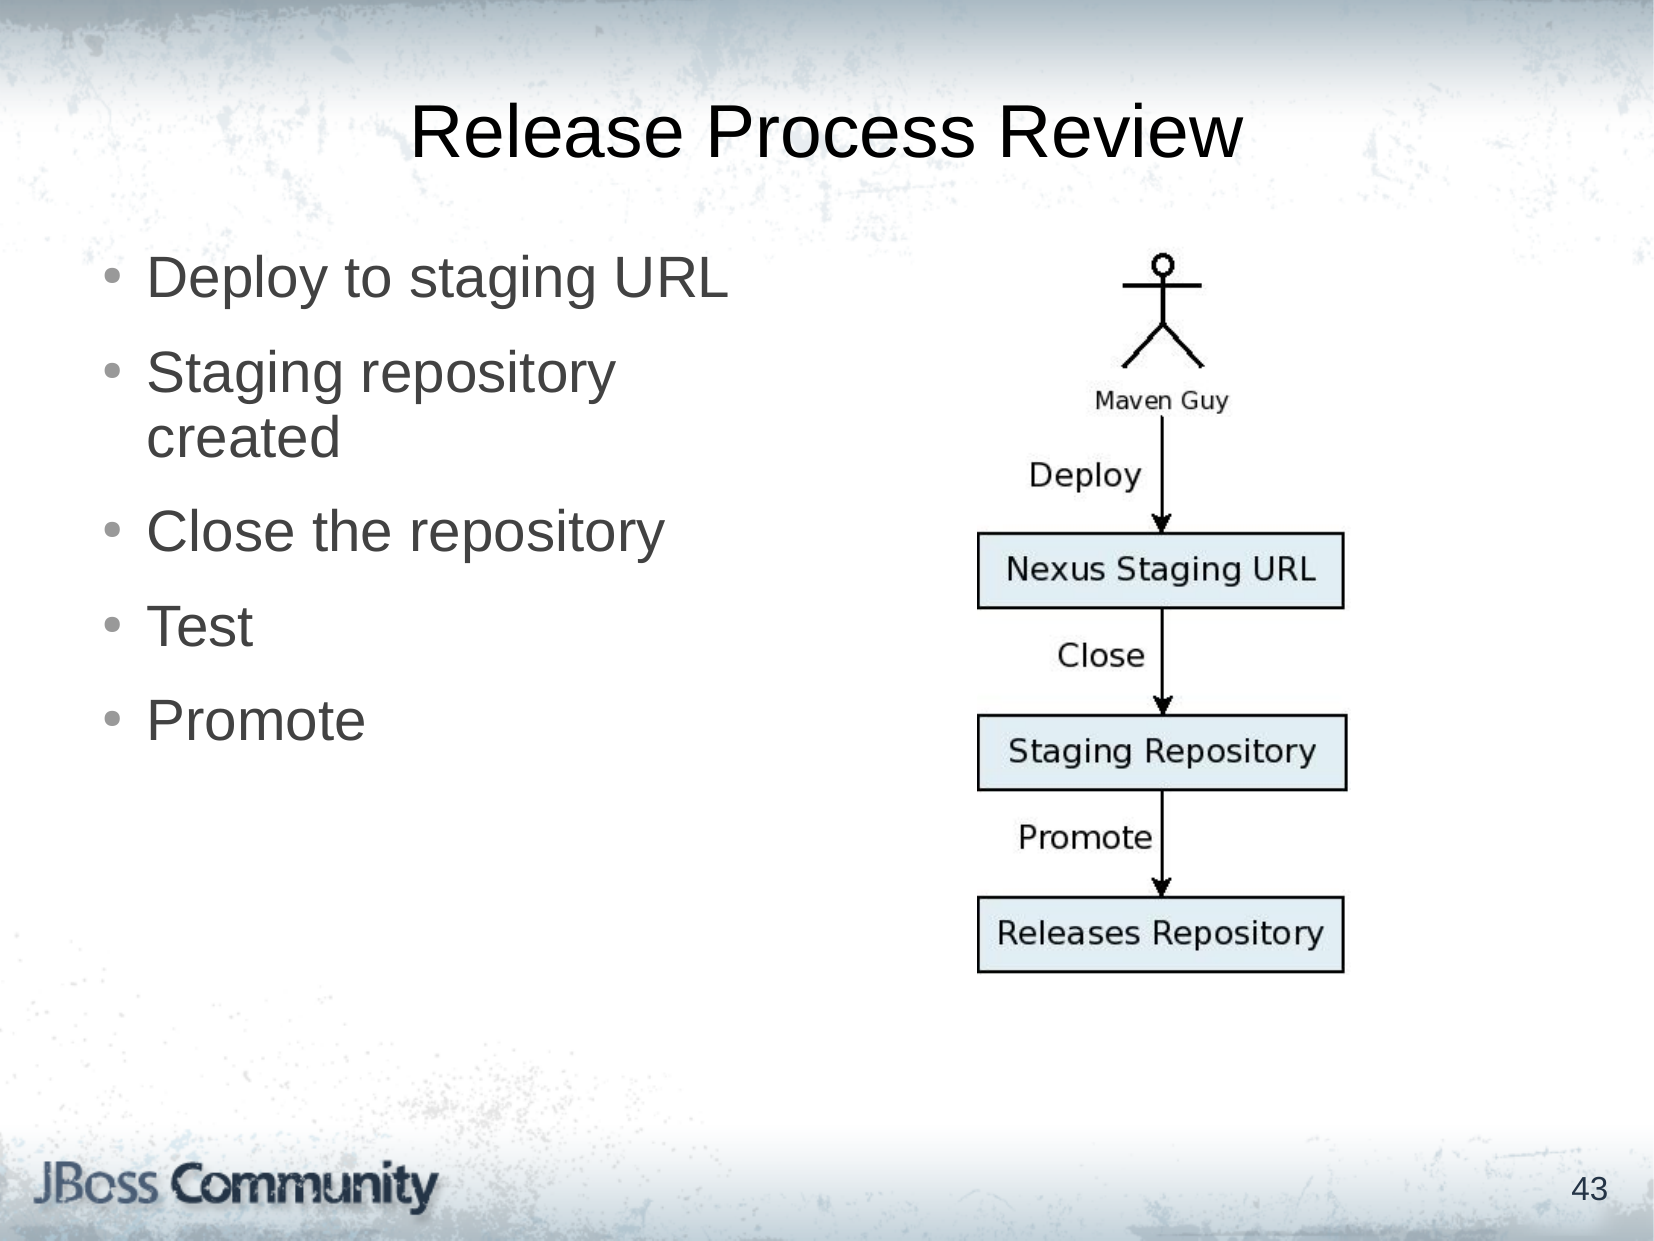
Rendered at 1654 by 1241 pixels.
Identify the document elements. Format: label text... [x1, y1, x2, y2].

picture [0, 0, 1654, 1241]
title Release Process Review [82, 37, 1571, 226]
list Deploy to staging URL Staging repository created Close the repository Test Promote [86, 244, 814, 1039]
